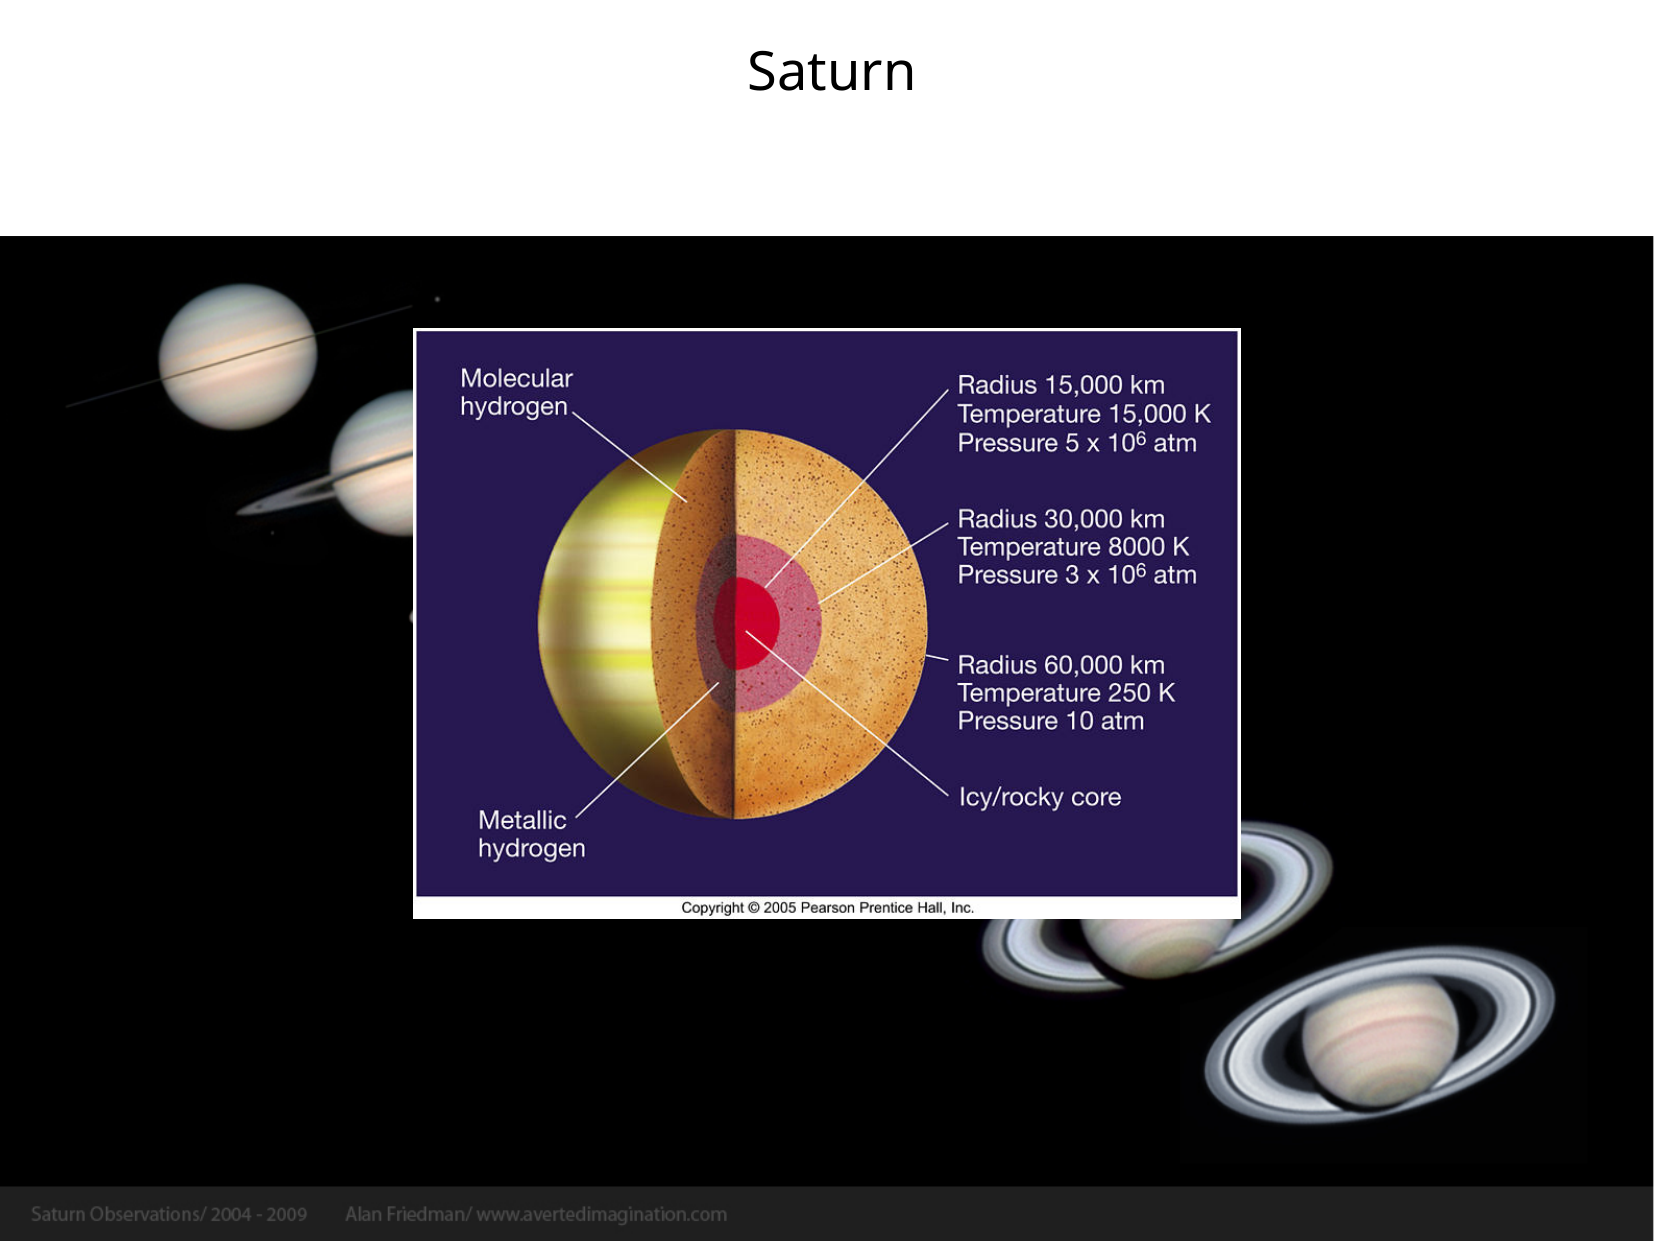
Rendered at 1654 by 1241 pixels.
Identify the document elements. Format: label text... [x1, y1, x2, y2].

text_box Saturn [732, 25, 921, 106]
picture [0, 236, 1654, 1241]
